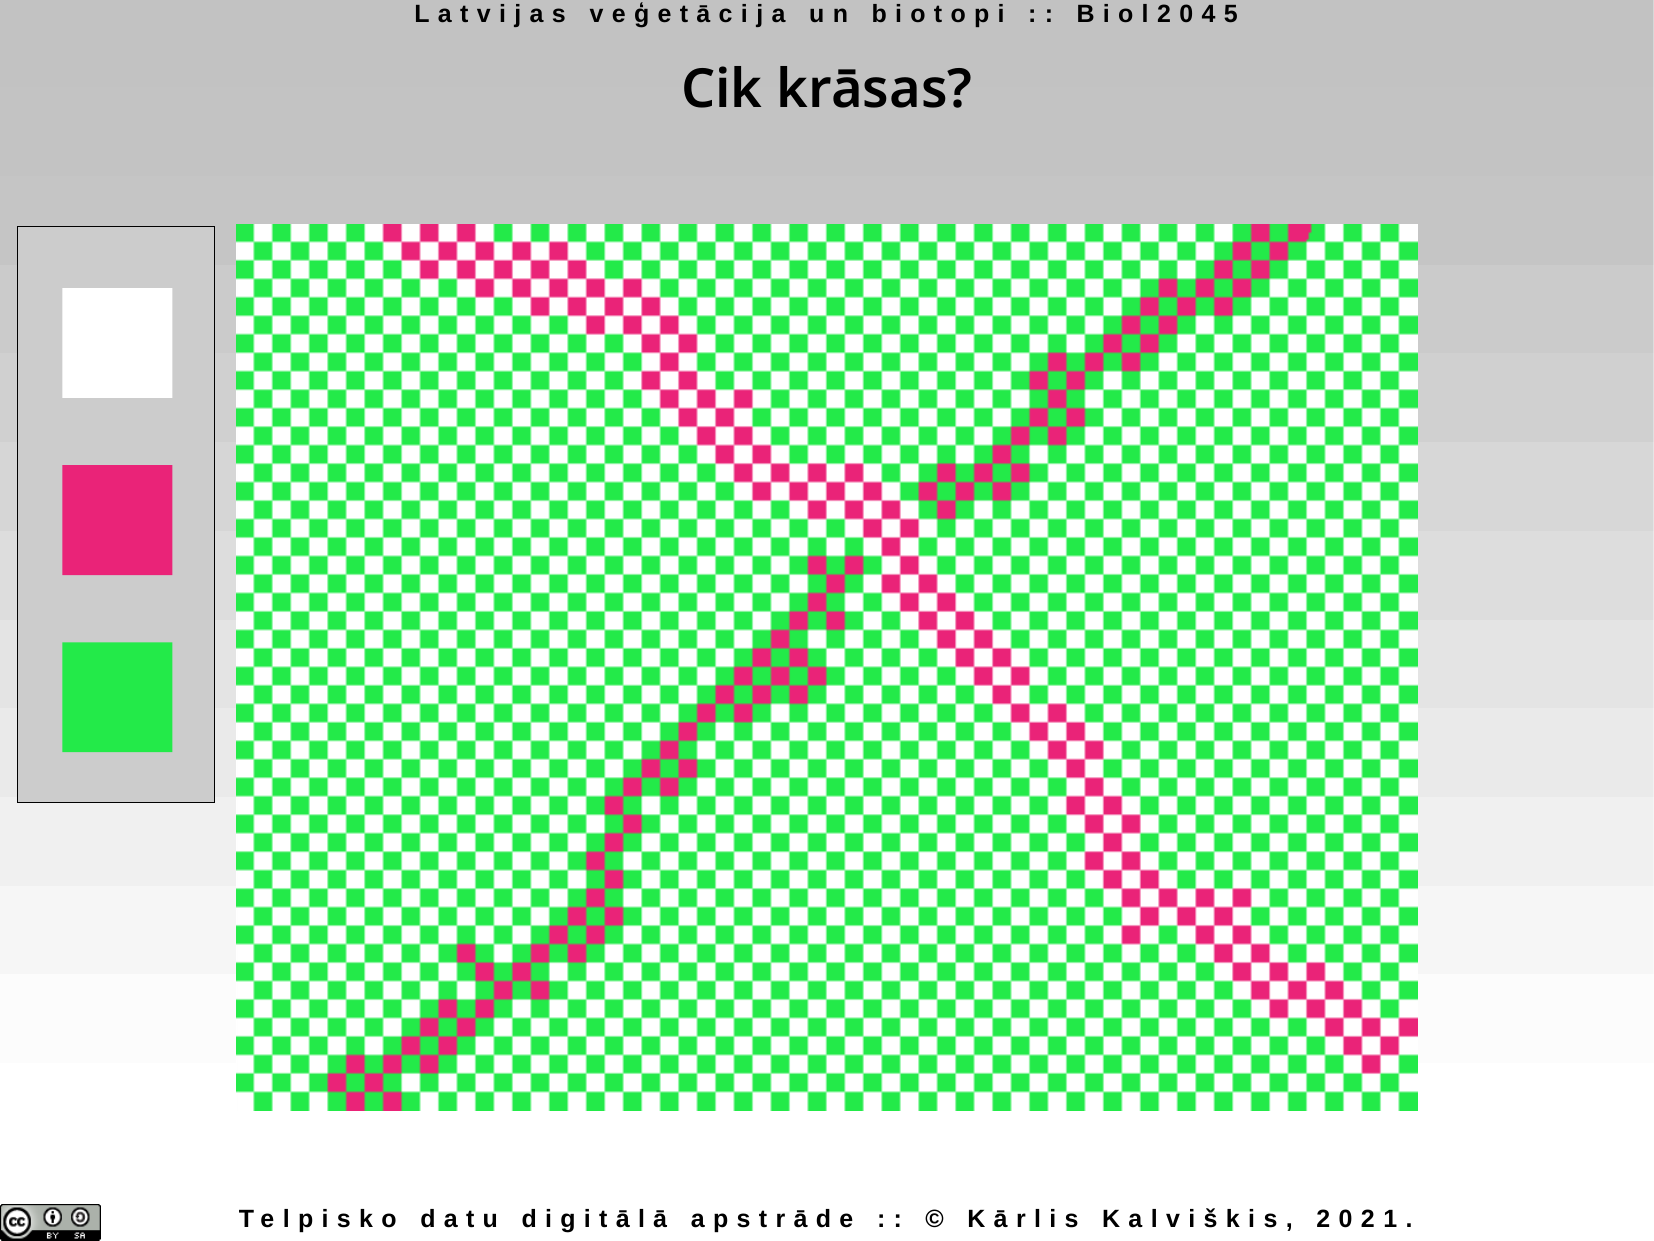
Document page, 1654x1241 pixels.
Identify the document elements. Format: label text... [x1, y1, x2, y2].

title Cik krāsas? [29, 49, 1625, 296]
picture [0, 0, 1654, 1241]
text_box [17, 226, 215, 803]
